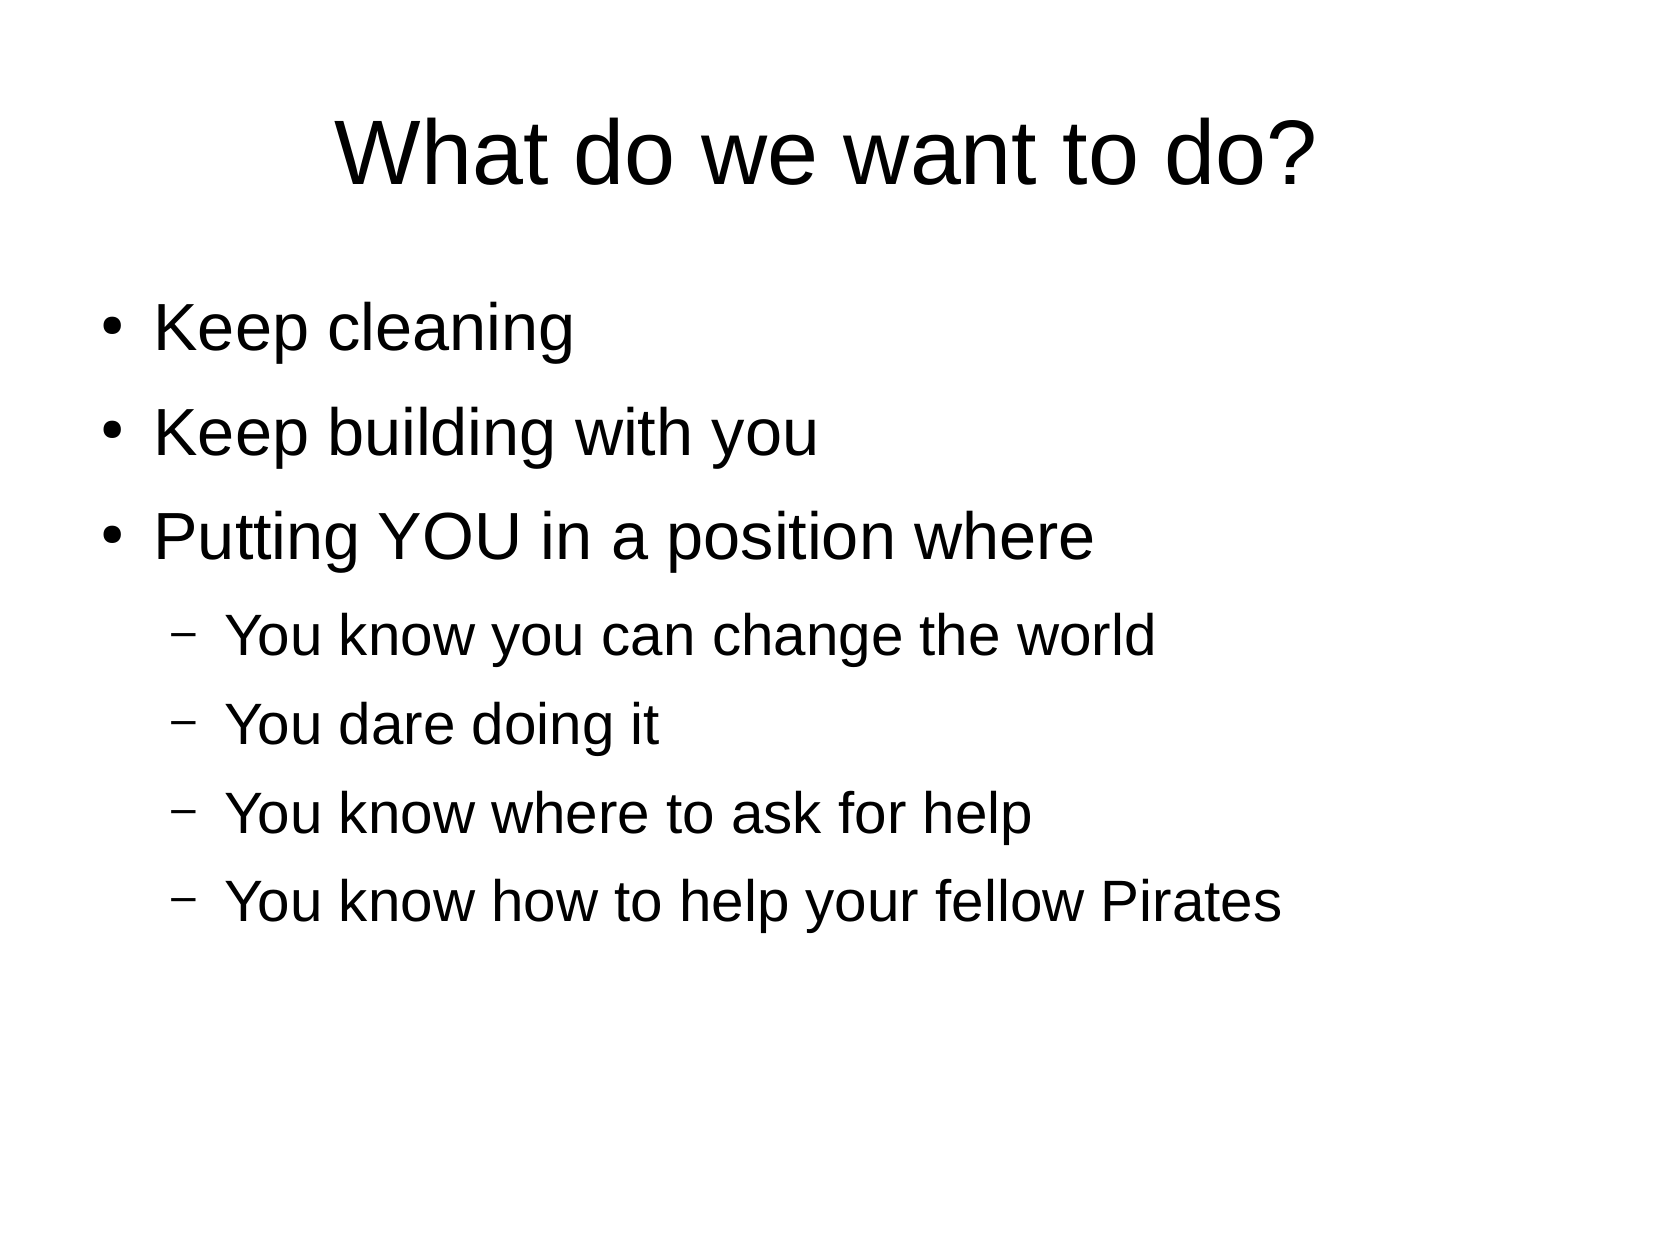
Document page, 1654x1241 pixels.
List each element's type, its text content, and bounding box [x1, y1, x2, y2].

list Keep cleaning Keep building with you Putting YOU in a position where You know you can change the world You dare doing it You know where to ask for help You know how to help your fellow Pirates [82, 290, 1538, 1010]
title What do we want to do? [82, 49, 1571, 257]
